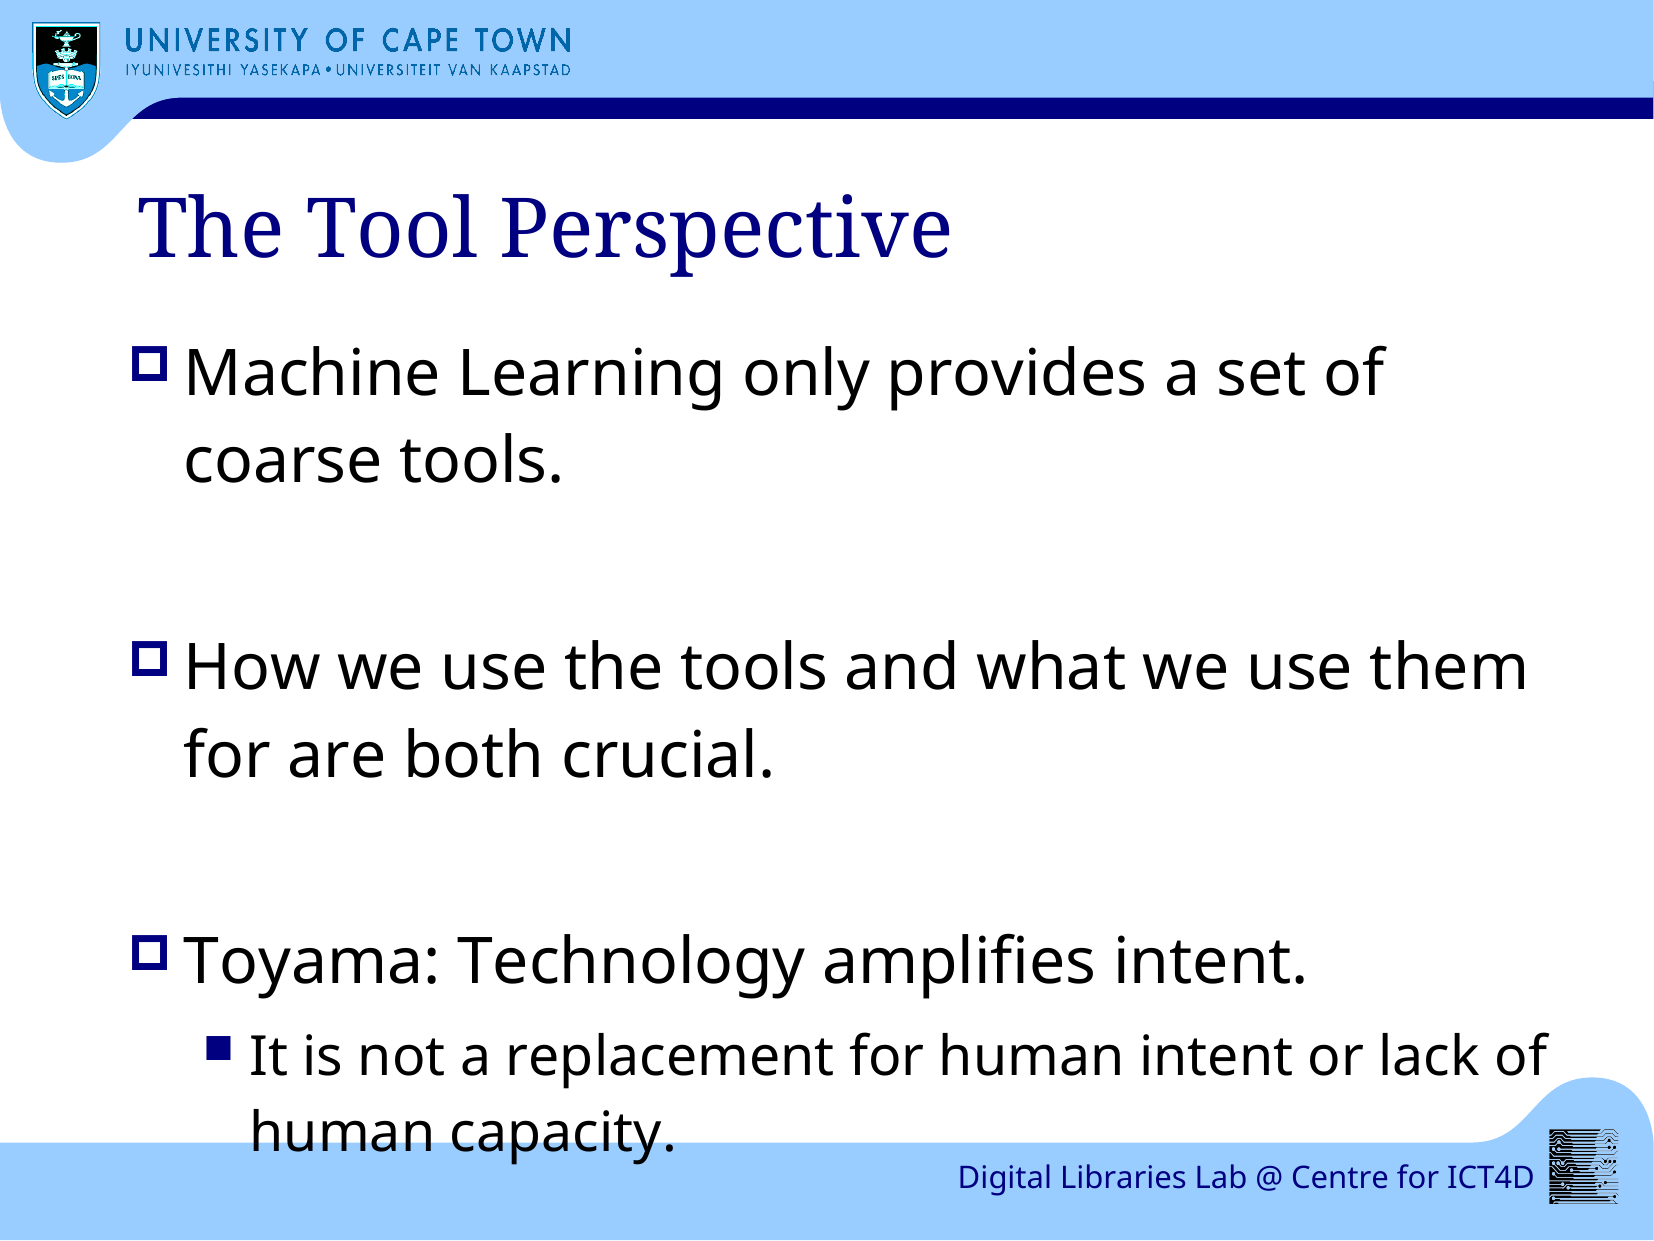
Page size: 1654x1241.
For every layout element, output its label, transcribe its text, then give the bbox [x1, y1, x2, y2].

picture [32, 22, 101, 120]
title The Tool Perspective [137, 155, 1598, 296]
picture [1549, 1129, 1619, 1204]
list Machine Learning only provides a set of coarse tools. How we use the tools and what we use them for are both crucial. Toyama: Technology amplifies intent. It is not a replacement for human intent or lack of human capacity. [128, 326, 1597, 1085]
picture [122, 25, 573, 78]
